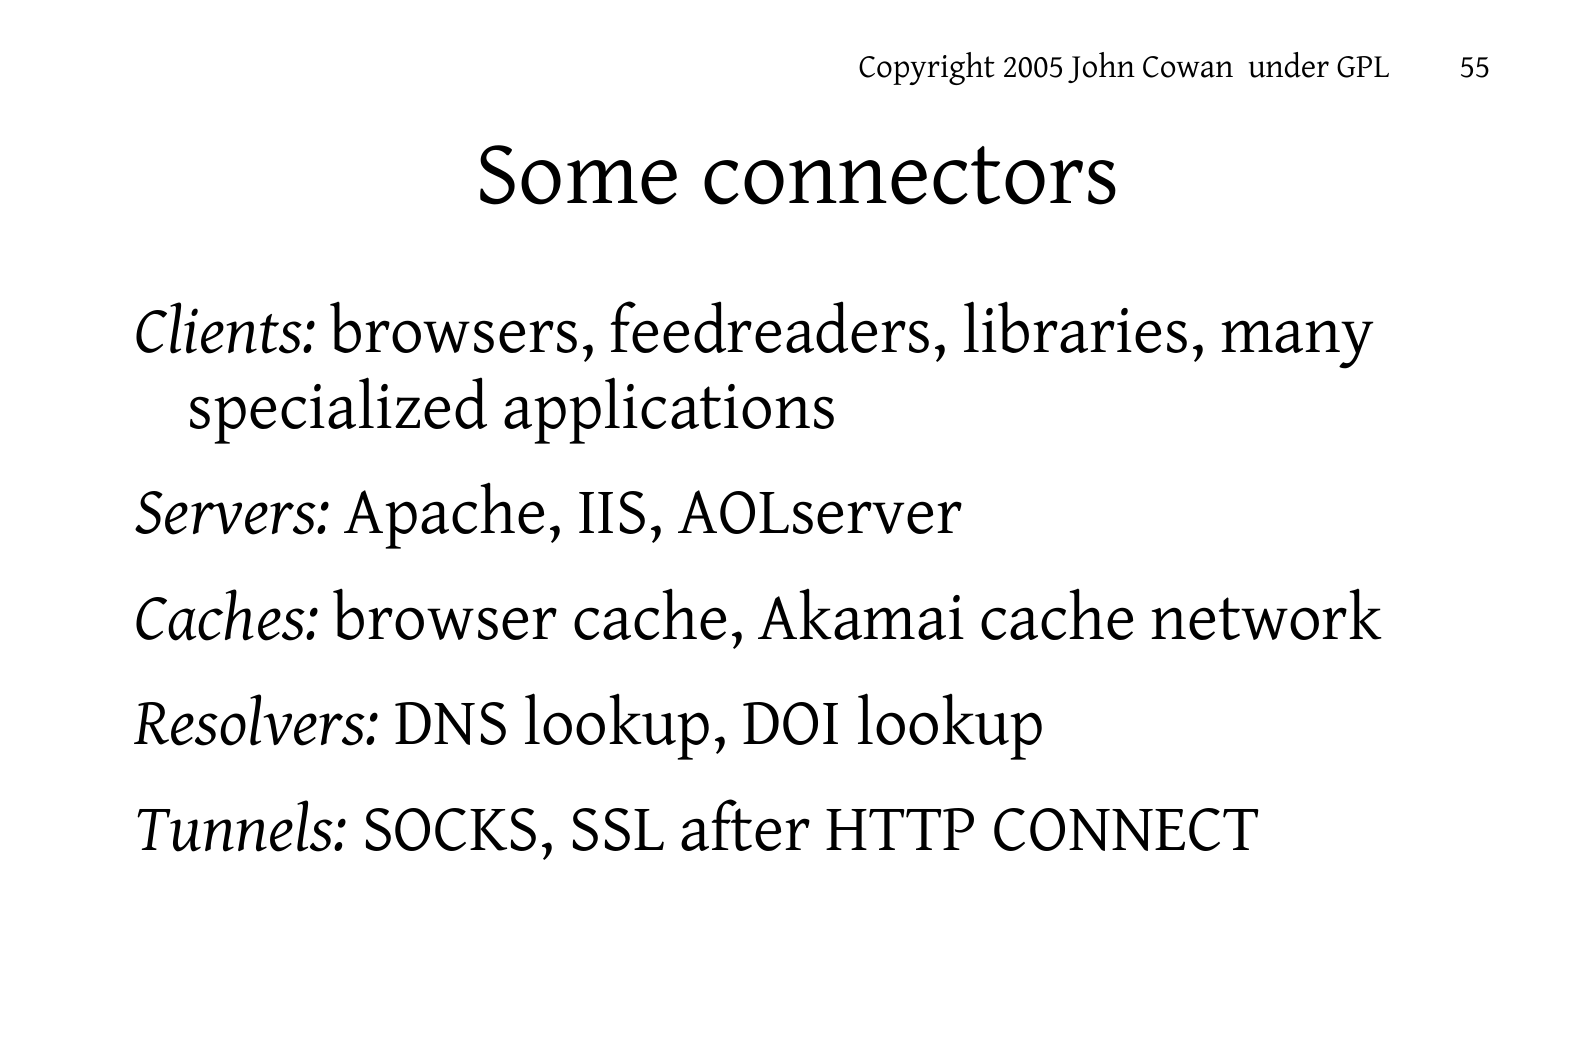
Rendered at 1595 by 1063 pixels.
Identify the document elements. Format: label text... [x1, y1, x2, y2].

title Some connectors [117, 88, 1479, 266]
list Clients: browsers, feedreaders, libraries, many specialized applications Servers: Apache, IIS, AOLserver Caches: browser cache, Akamai cache network Resolvers: DNS lookup, DOI lookup Tunnels: SOCKS, SSL after HTTP CONNECT [117, 295, 1479, 1063]
